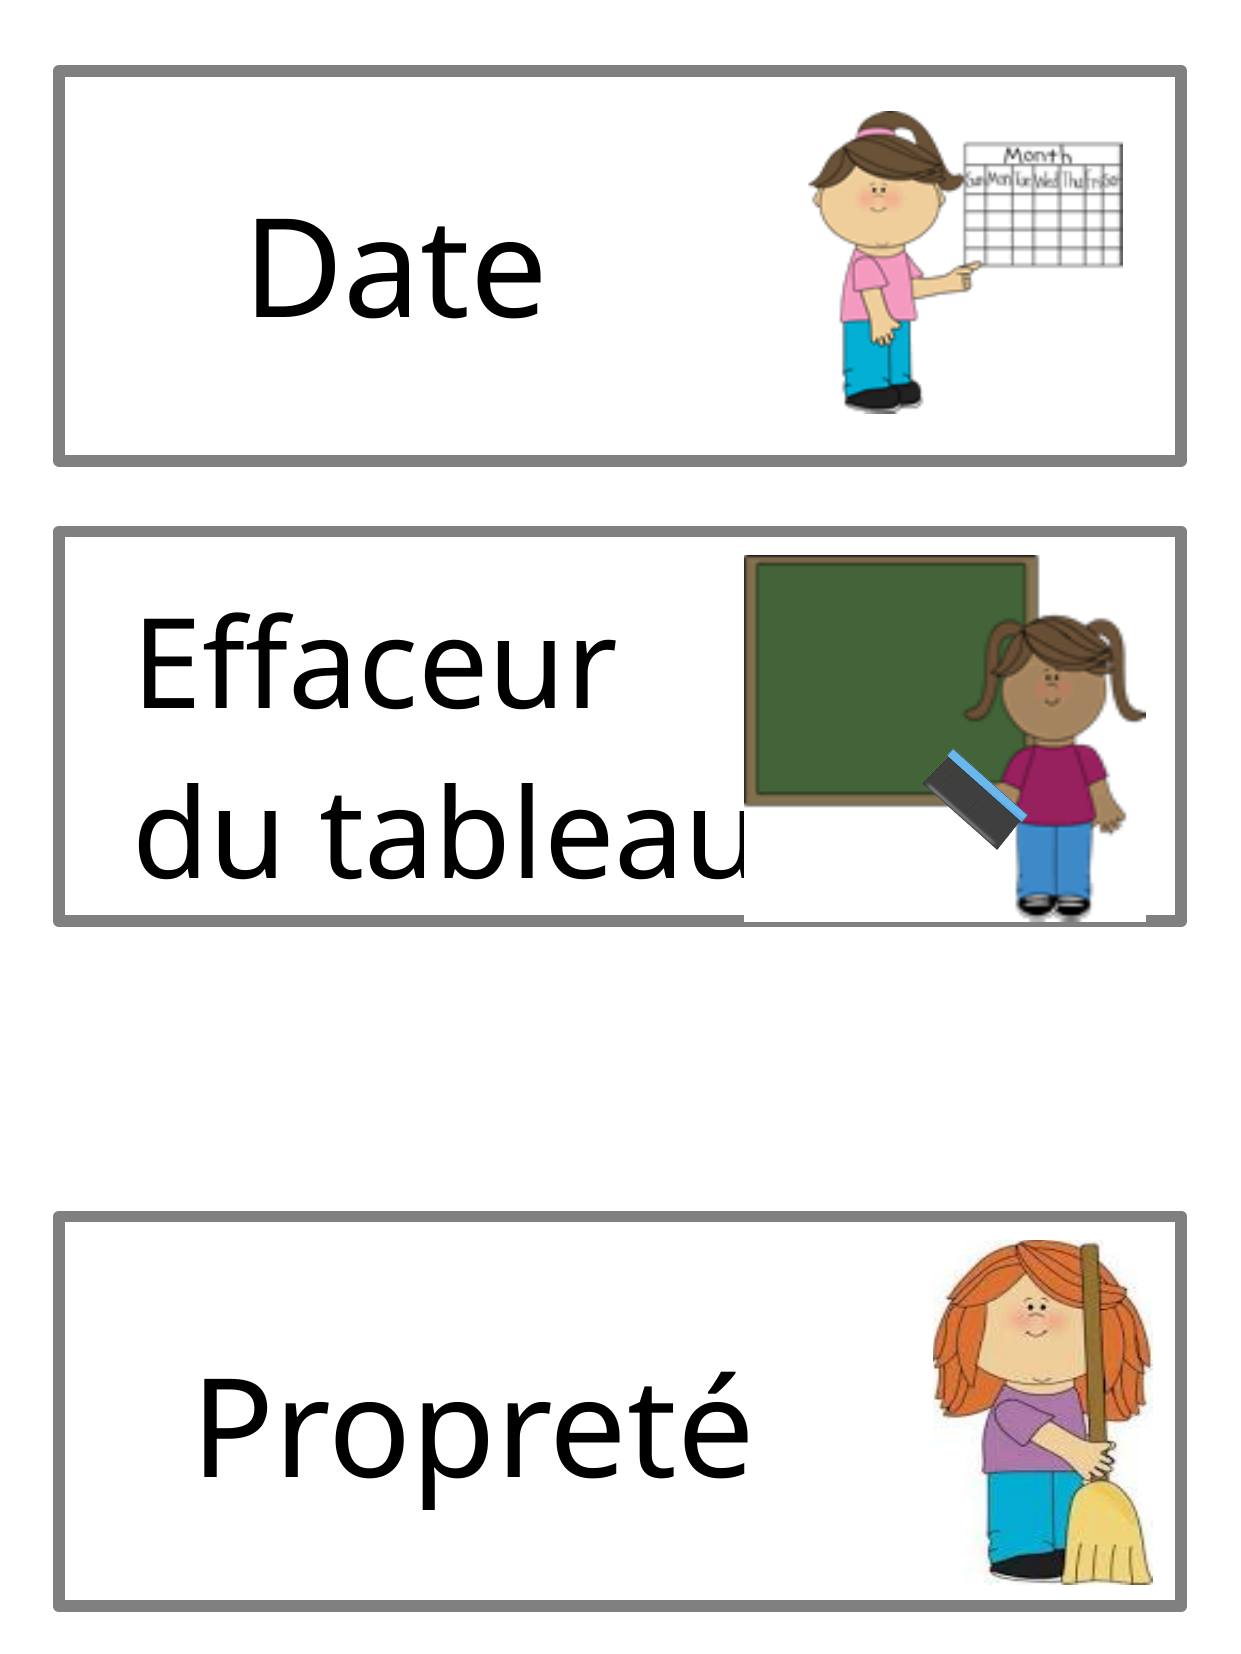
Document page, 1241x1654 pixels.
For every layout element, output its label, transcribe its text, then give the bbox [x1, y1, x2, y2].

text_box Effaceur du tableau [118, 566, 629, 930]
picture [744, 555, 1146, 922]
text_box Date [228, 162, 532, 343]
text_box [59, 531, 1182, 922]
text_box [631, 845, 663, 870]
picture [808, 111, 1123, 414]
text_box [629, 819, 663, 843]
picture [933, 1240, 1153, 1585]
text_box [59, 70, 1182, 461]
text_box Propreté [105, 1322, 665, 1503]
text_box [59, 1216, 1182, 1607]
